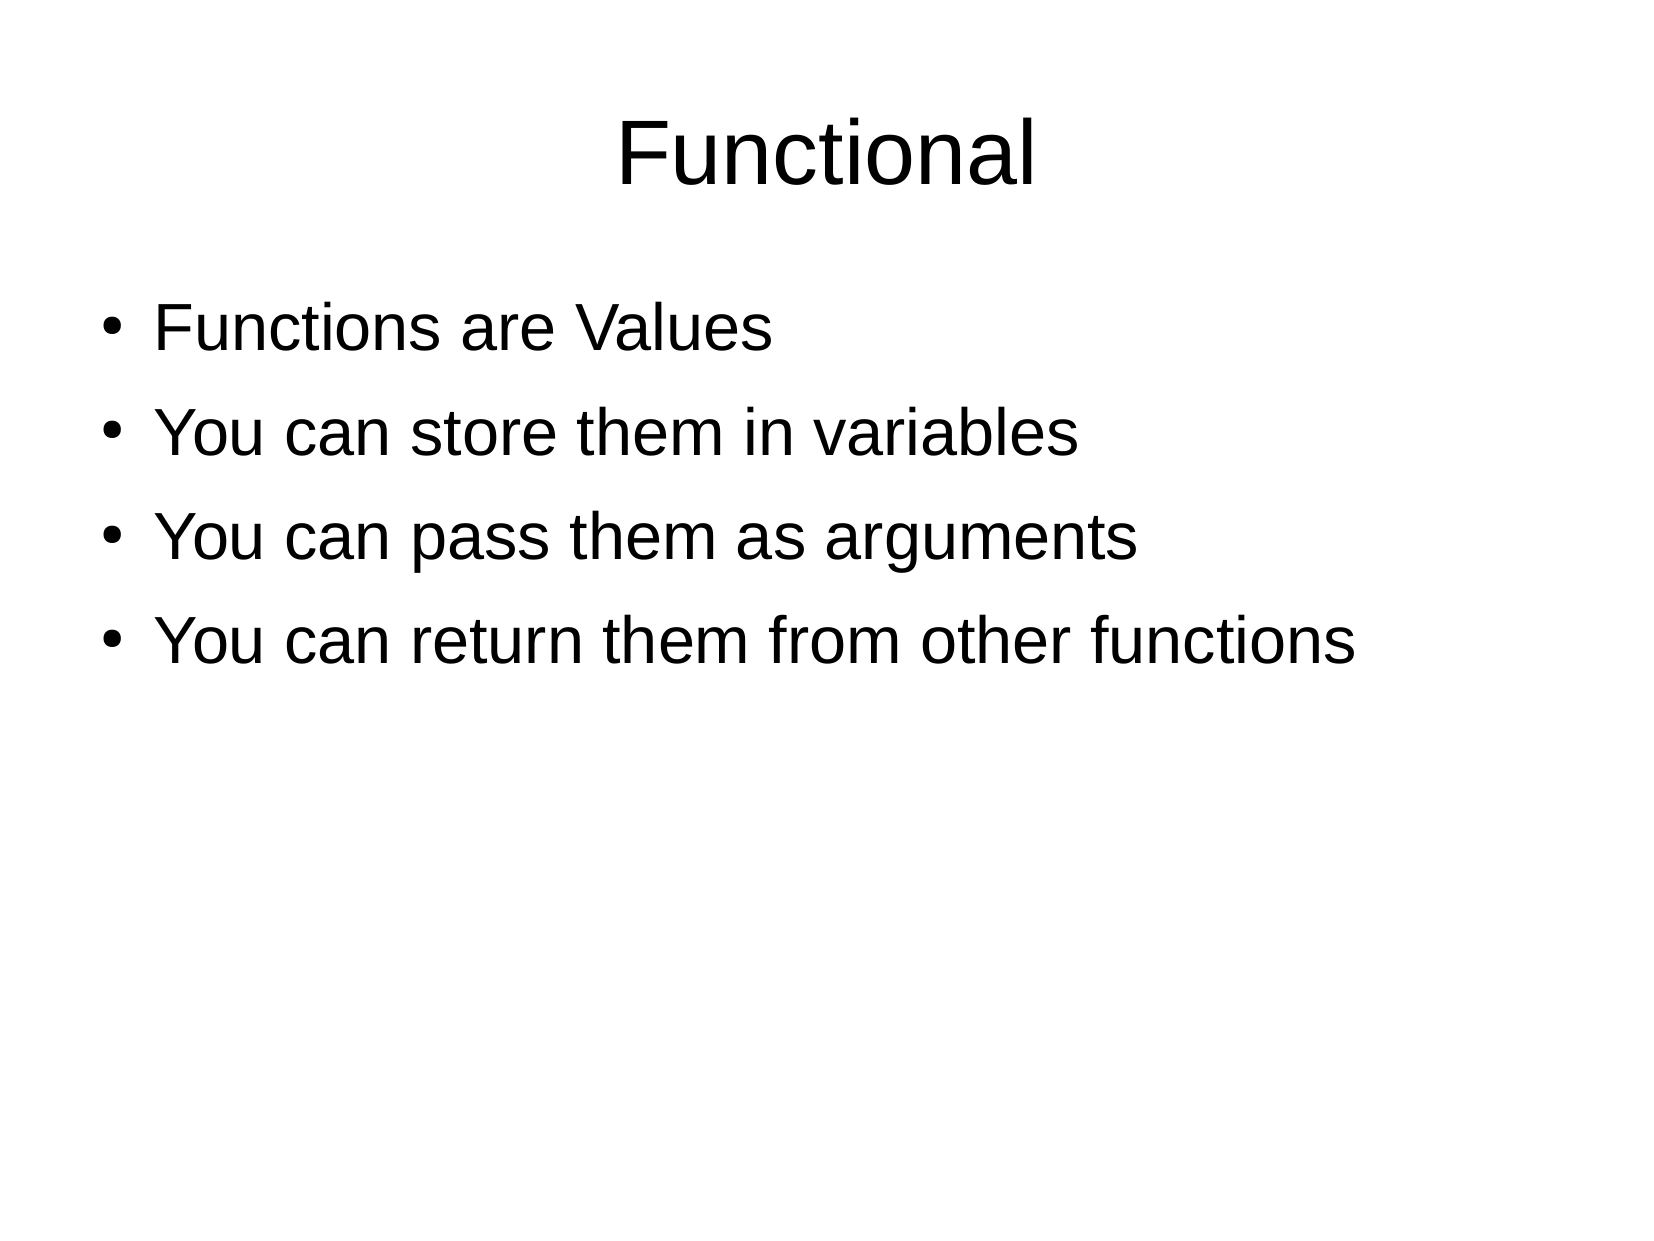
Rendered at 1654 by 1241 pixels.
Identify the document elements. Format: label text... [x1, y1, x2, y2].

list Functions are Values You can store them in variables You can pass them as arguments You can return them from other functions [82, 290, 1571, 1010]
title Functional [82, 49, 1571, 257]
